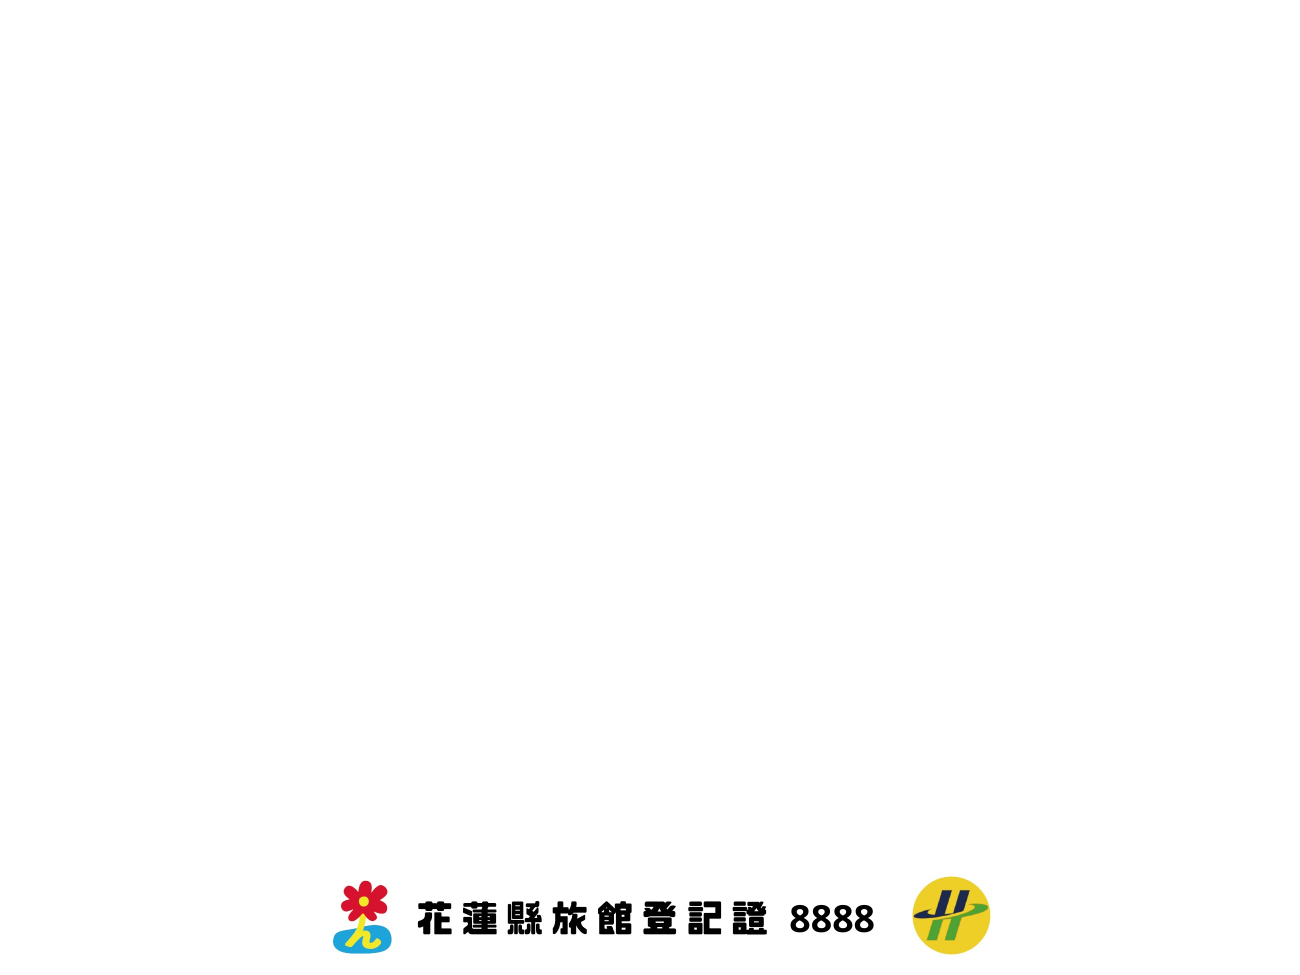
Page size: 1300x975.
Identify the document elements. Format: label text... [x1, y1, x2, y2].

text_box 8888 [774, 887, 900, 948]
picture [0, 0, 1300, 975]
